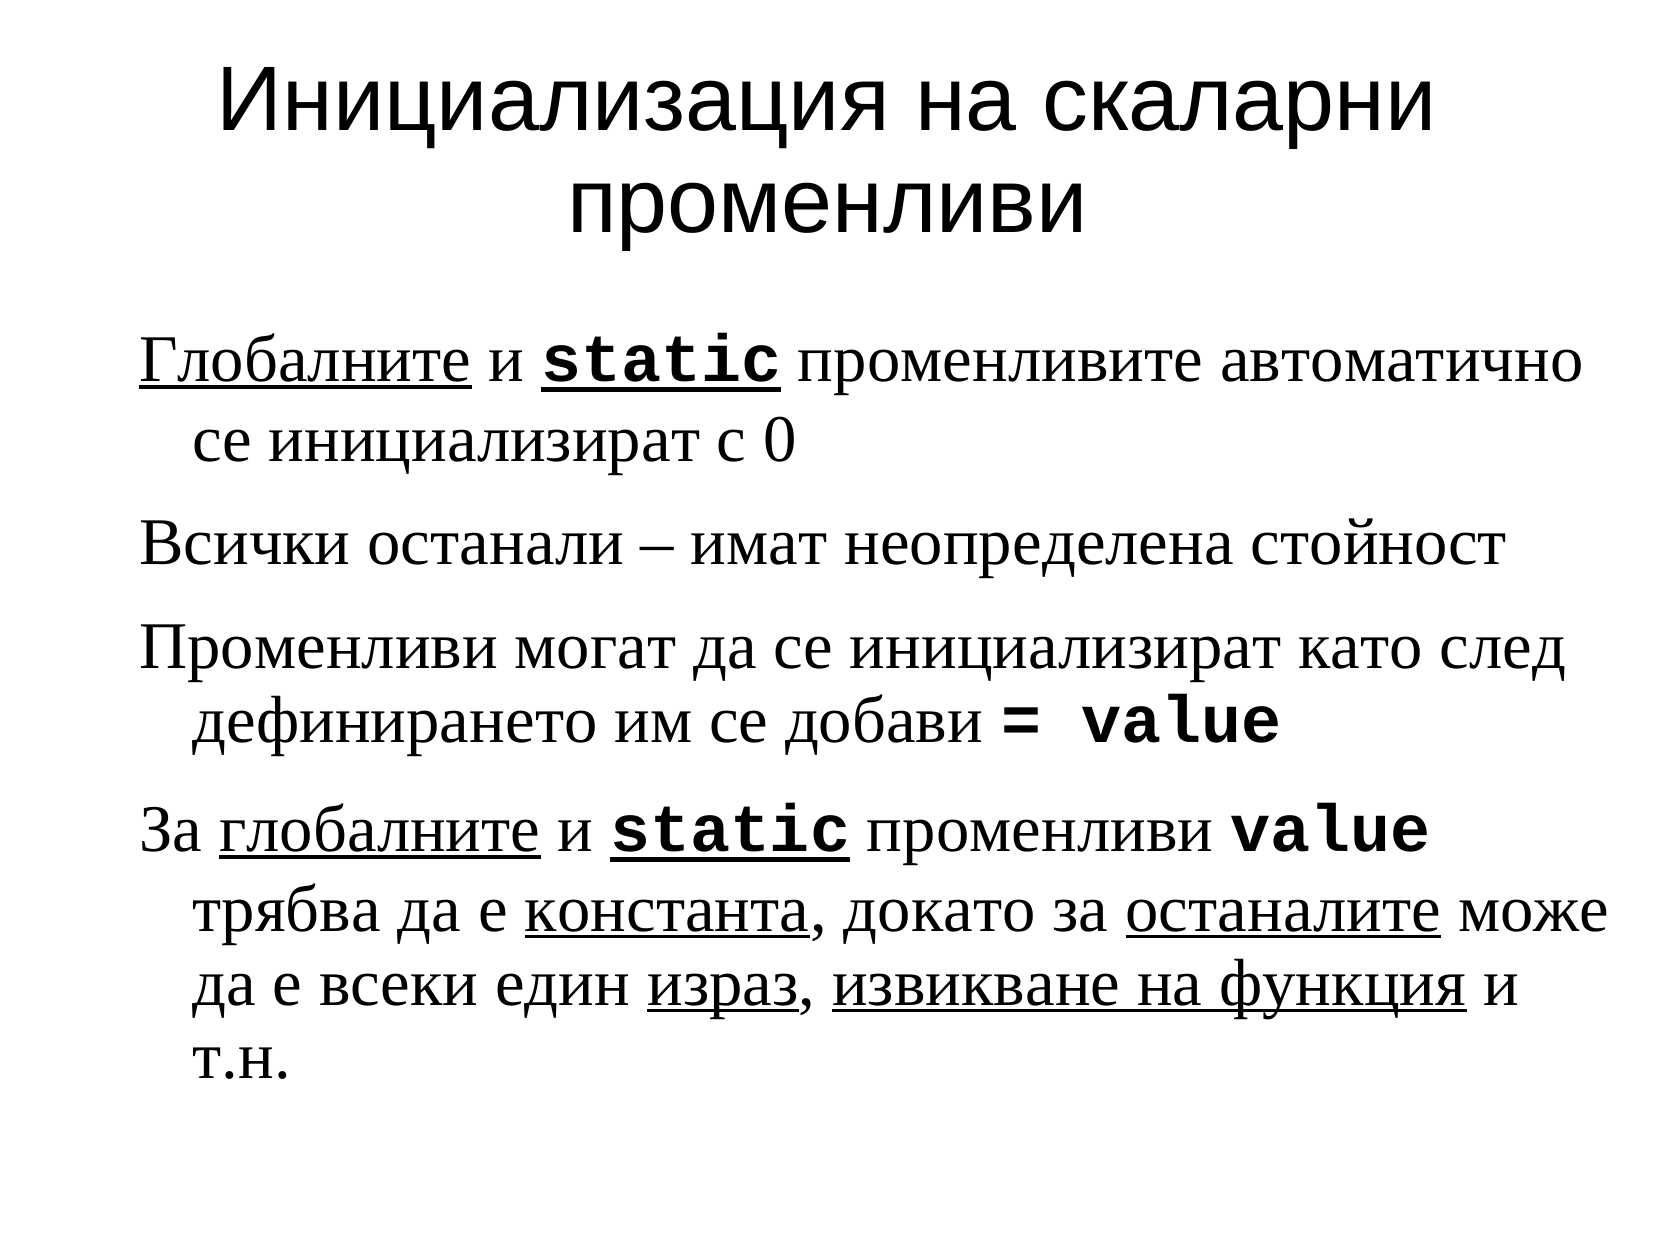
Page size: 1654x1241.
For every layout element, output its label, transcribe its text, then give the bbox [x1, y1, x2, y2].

title Инициализация на скаларни променливи [121, 47, 1534, 253]
list Глобалните и static променливите автоматично се инициализират с 0 Всички останали – имат неопределена стойност Променливи могат да се инициализират като след дефинирането им се добави = value За глобалните и static променливи value трябва да е константа, докато за останалите може да е всеки един израз, извикване на функция и т.н. [121, 322, 1626, 1094]
